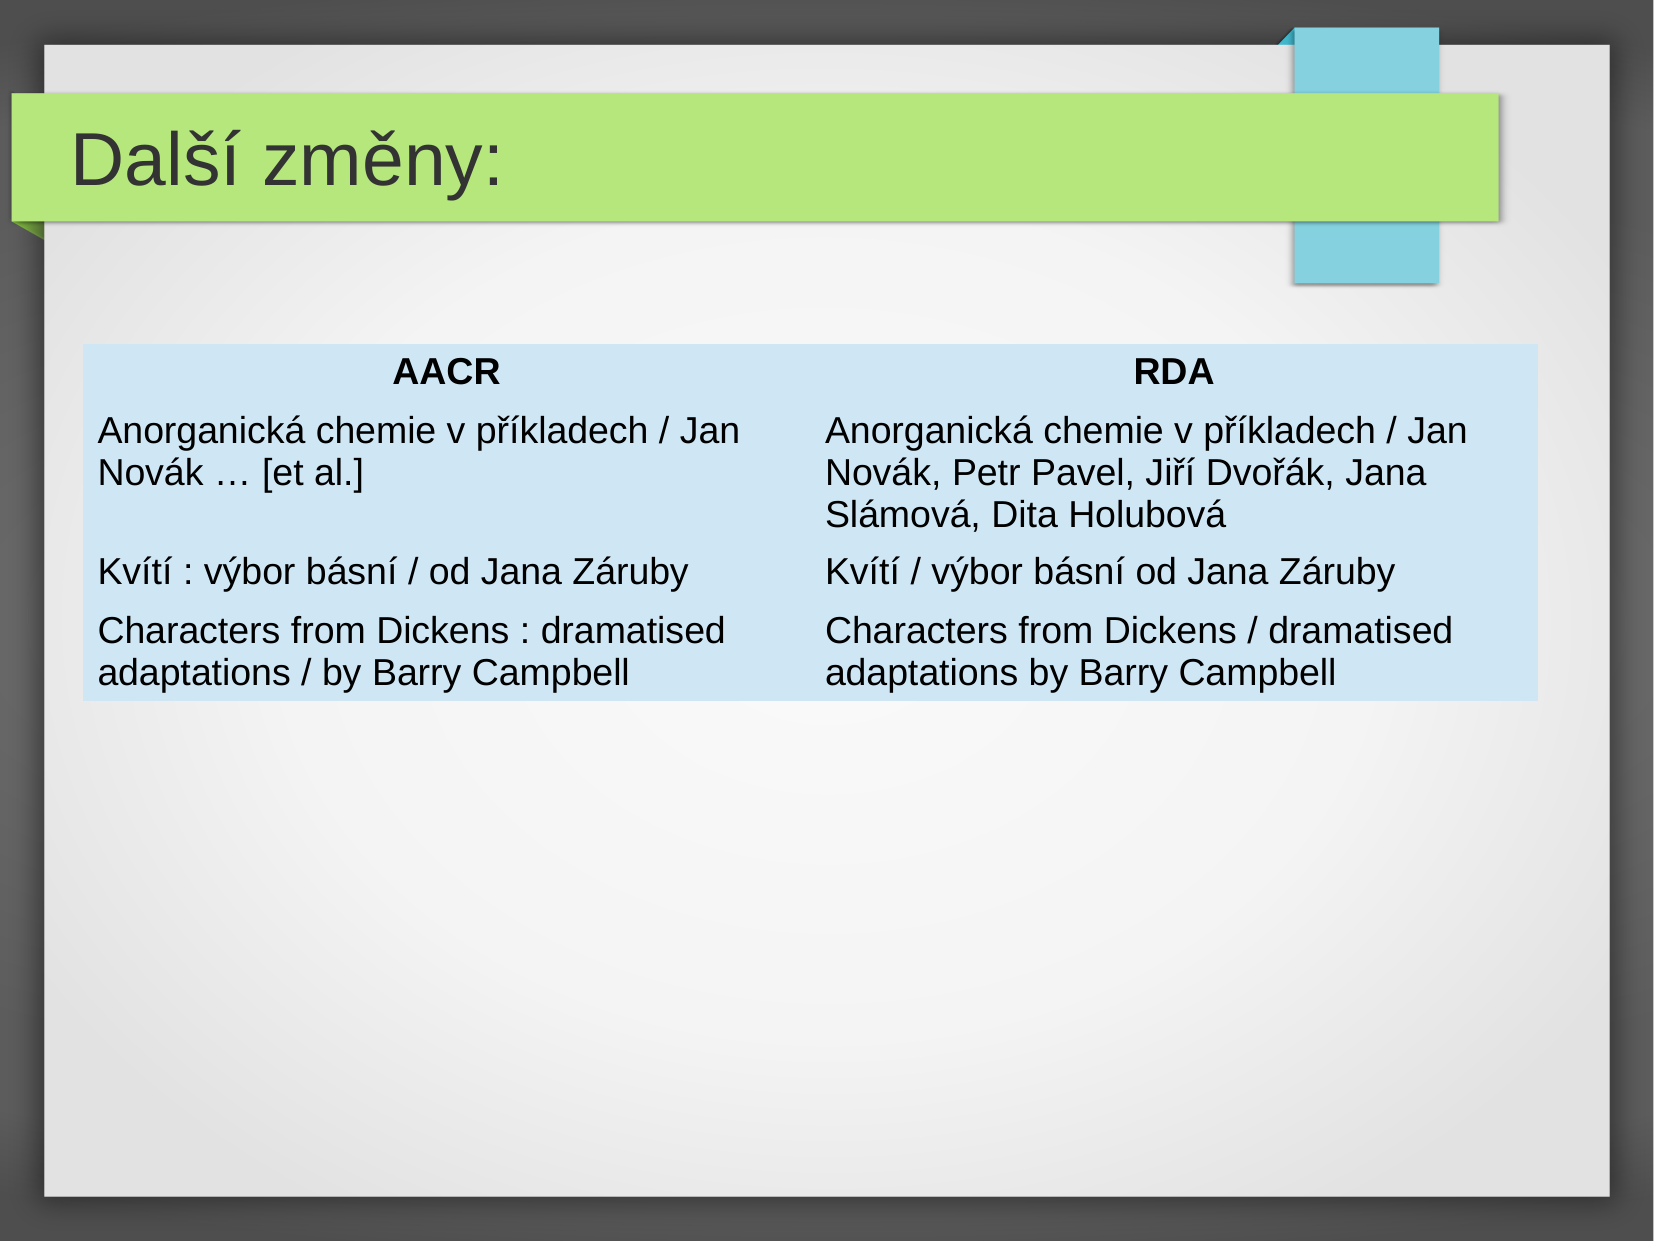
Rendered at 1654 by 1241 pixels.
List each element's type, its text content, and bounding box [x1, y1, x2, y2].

table_cell Anorganická chemie v příkladech / Jan Novák … [et al.] [83, 402, 810, 543]
table_header AACR [83, 344, 810, 402]
picture [0, 0, 1654, 1241]
table_header RDA [810, 344, 1538, 402]
table_cell Kvítí / výbor básní od Jana Záruby [810, 543, 1538, 602]
table_cell Kvítí : výbor básní / od Jana Záruby [83, 543, 810, 602]
table_cell Anorganická chemie v příkladech / Jan Novák, Petr Pavel, Jiří Dvořák, Jana Slámová, Dita Holubová [810, 402, 1538, 543]
title Další změny: [70, 106, 1229, 213]
table_cell Characters from Dickens : dramatised adaptations / by Barry Campbell [83, 602, 810, 701]
table_cell Characters from Dickens / dramatised adaptations by Barry Campbell [810, 602, 1538, 701]
